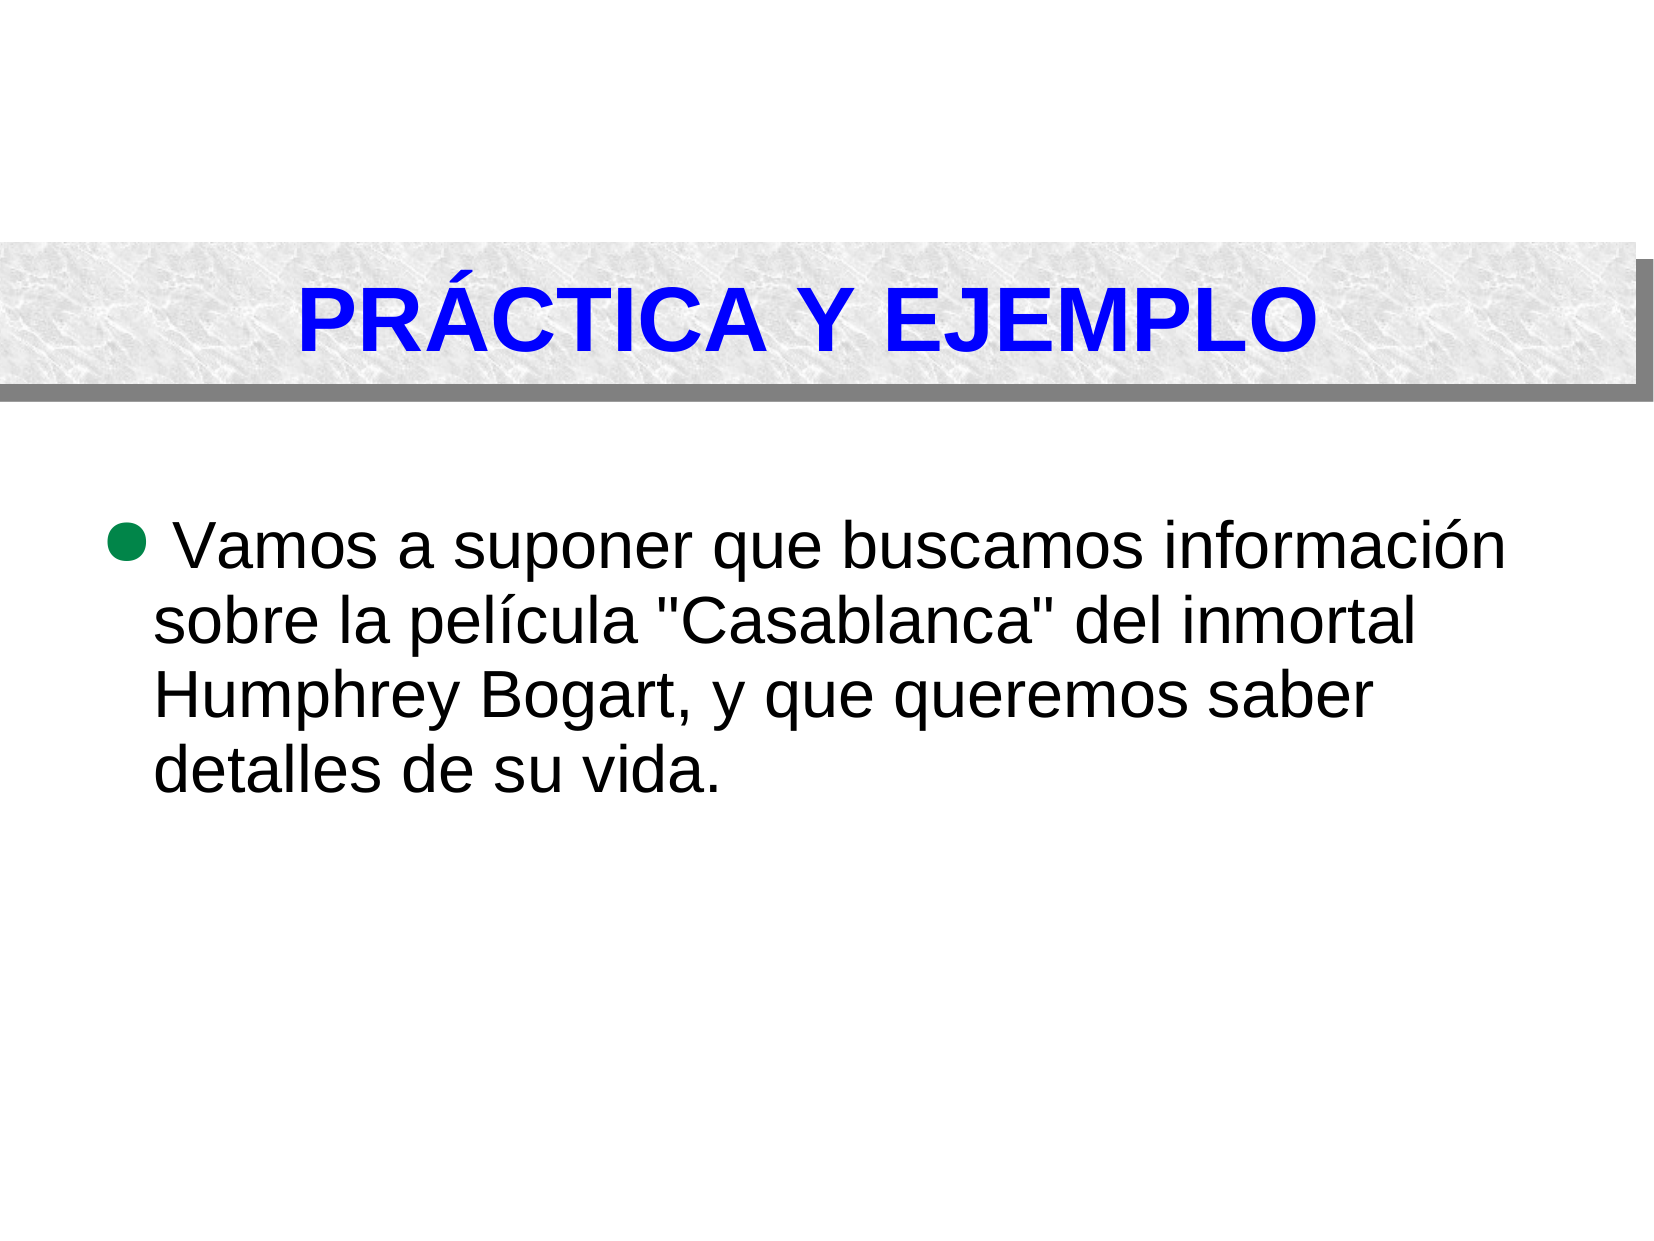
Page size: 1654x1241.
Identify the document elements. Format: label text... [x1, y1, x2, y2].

list Vamos a suponer que buscamos información sobre la película "Casablanca" del inmortal Humphrey Bogart, y que queremos saber detalles de su vida. [82, 507, 1571, 807]
title PRÁCTICA Y EJEMPLO [64, 267, 1554, 373]
text_box [0, 242, 1636, 384]
